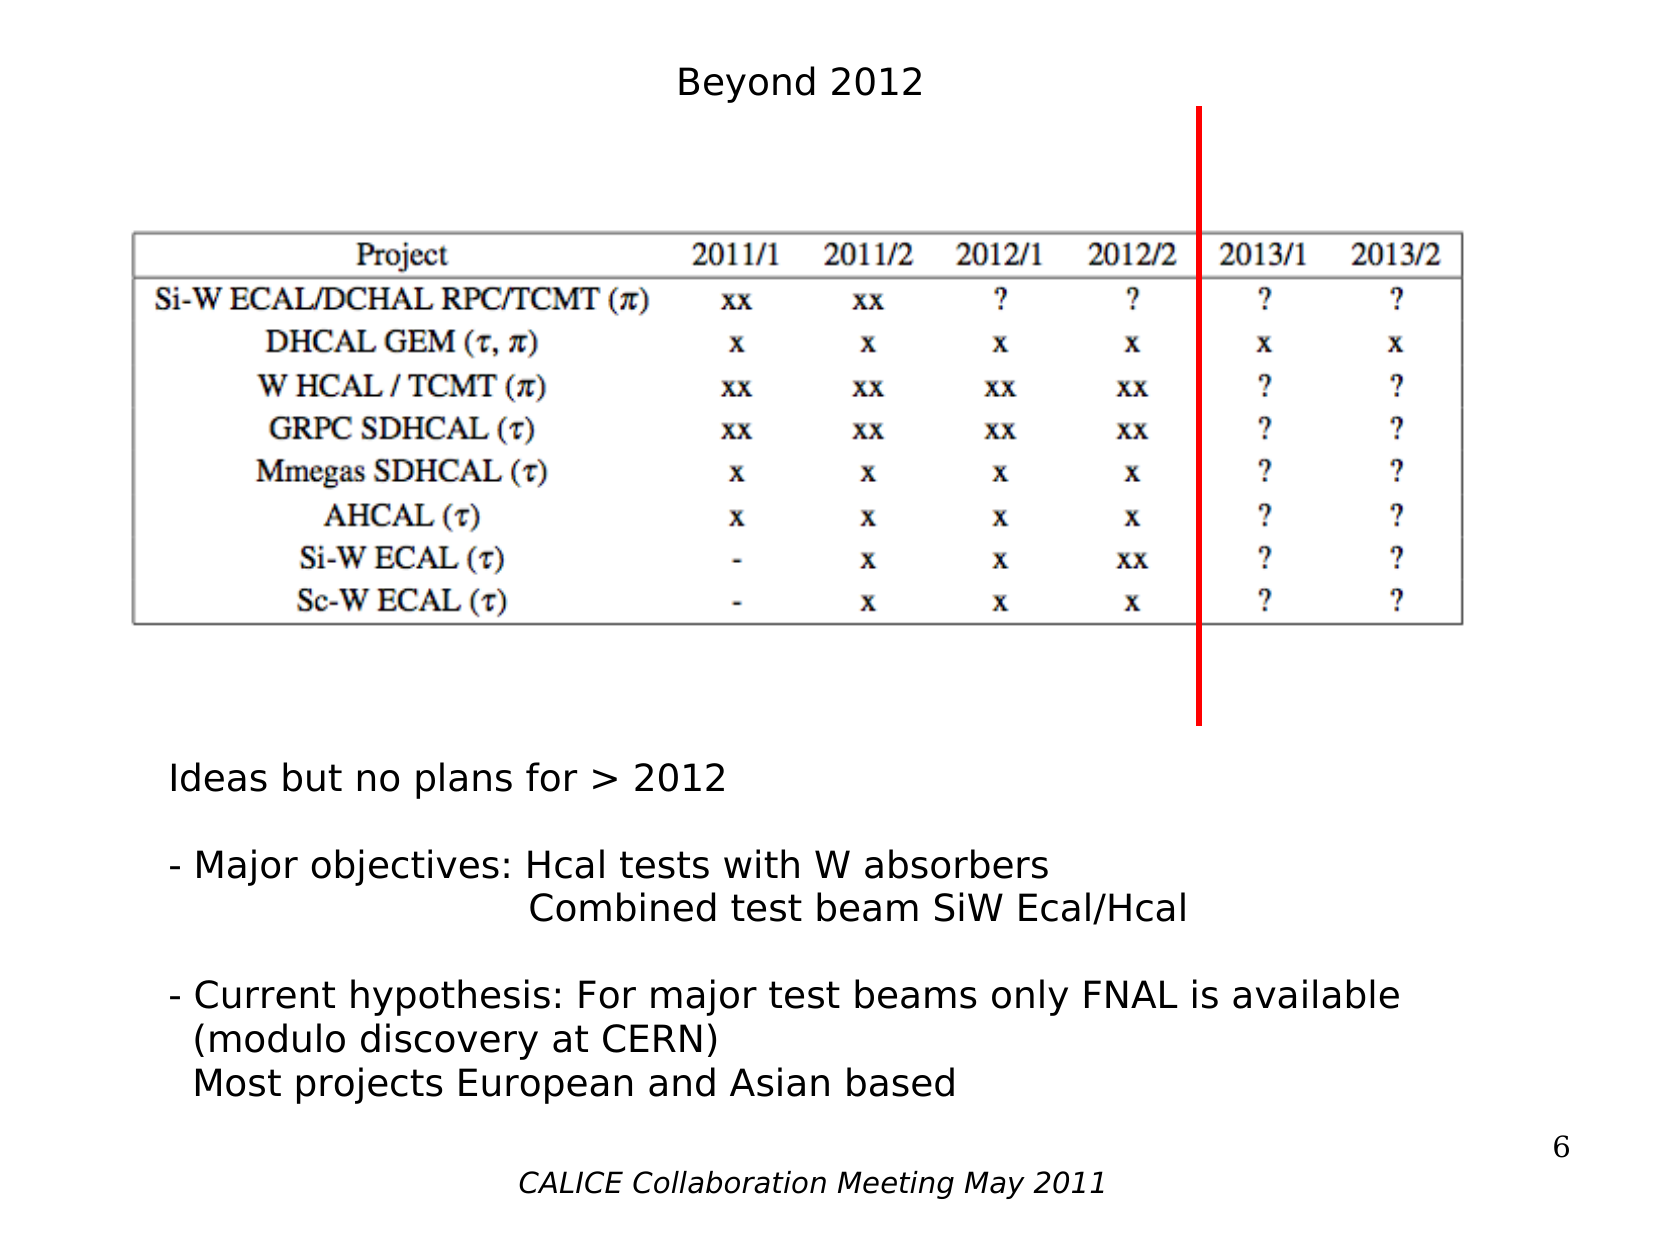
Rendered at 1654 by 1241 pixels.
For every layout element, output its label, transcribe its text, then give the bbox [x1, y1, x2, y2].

picture [1202, 217, 1490, 662]
picture [118, 217, 1196, 662]
text_box Beyond 2012 [661, 53, 940, 112]
text_box Ideas but no plans for > 2012 - Major objectives: Hcal tests with W absorbers Combined test beam SiW Ecal/Hcal - Current hypothesis: For major test beams only FNAL is available (modulo discovery at CERN) Most projects European and Asian based [153, 749, 1512, 1113]
